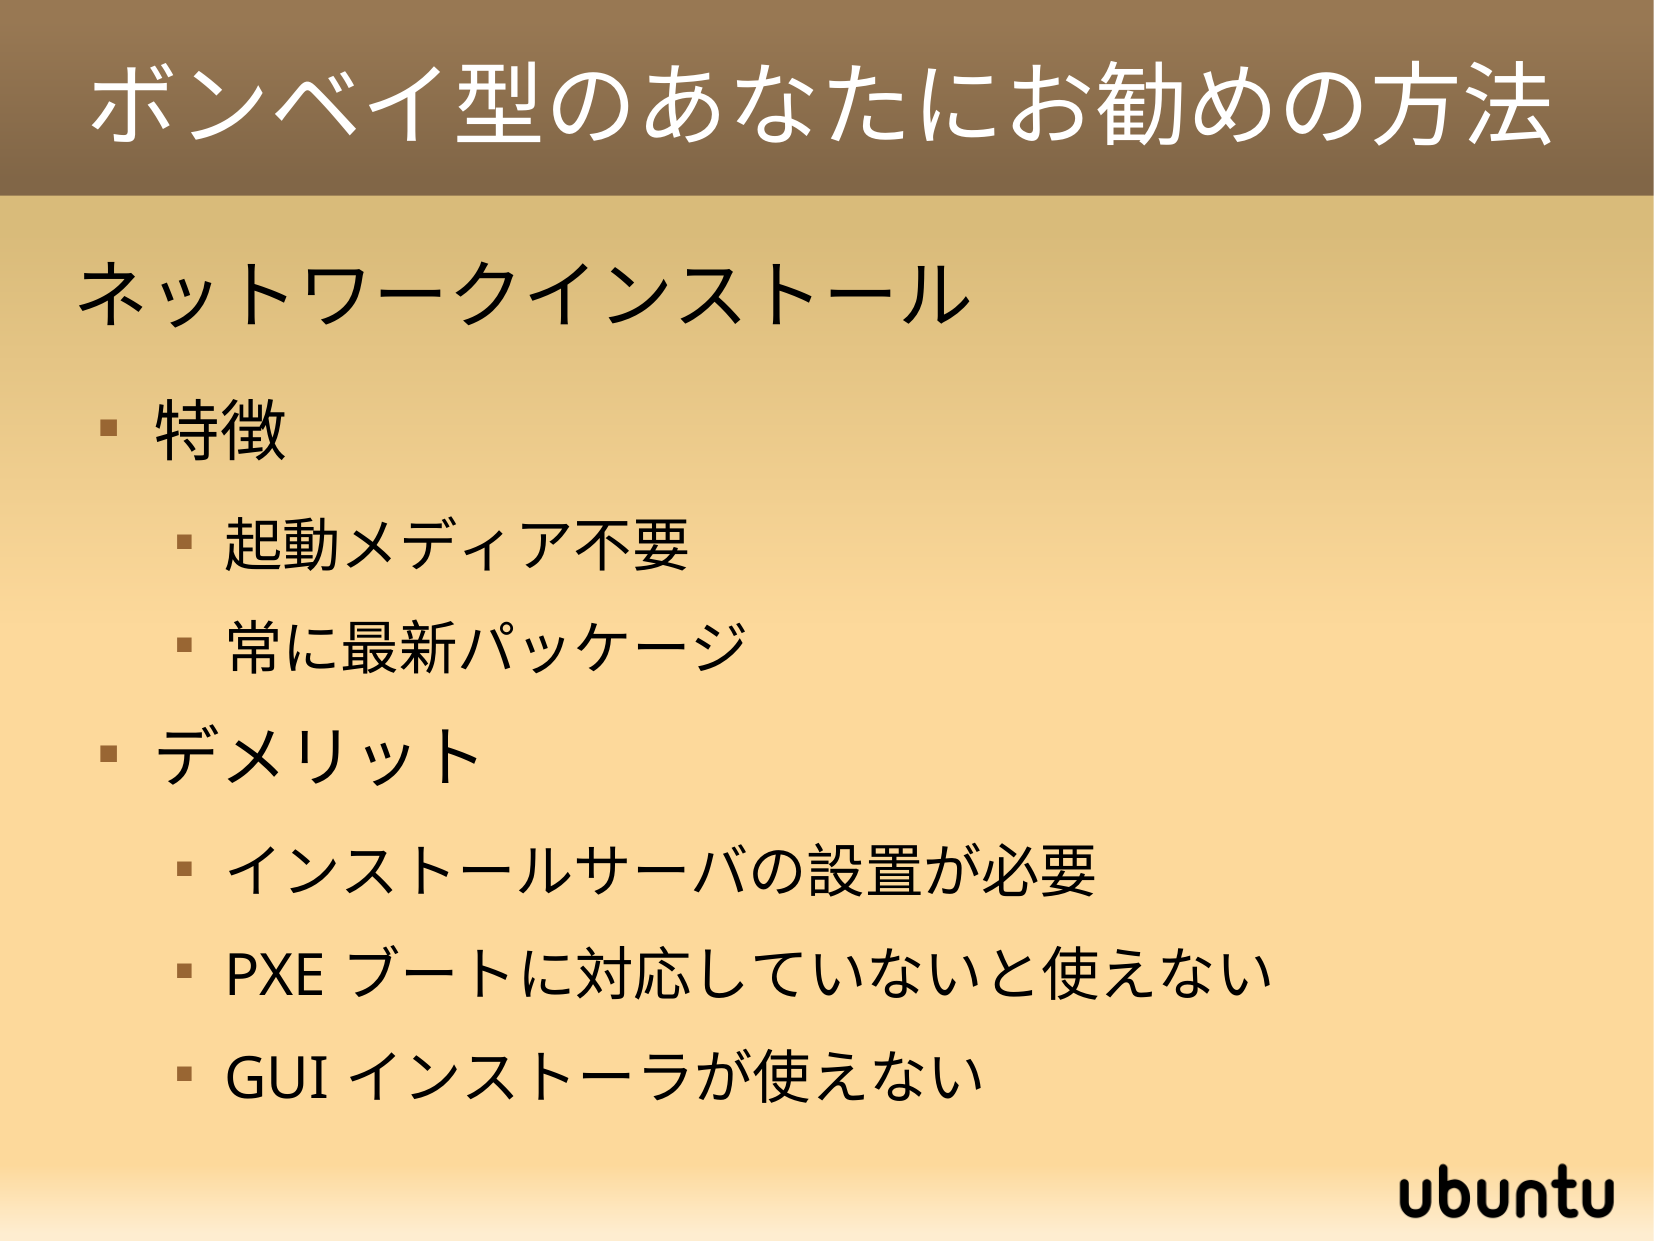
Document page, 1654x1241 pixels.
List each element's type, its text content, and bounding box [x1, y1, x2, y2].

title ボンベイ型のあなたにお勧めの方法 [76, 0, 1565, 208]
picture [0, 0, 1654, 1241]
list 特徴 起動メディア不要 常に最新パッケージ デメリット インストールサーバの設置が必要 PXEブートに対応していないと使えない GUIインストーラが使えない [82, 383, 1571, 1094]
text_box ネットワークインストール [59, 234, 987, 325]
